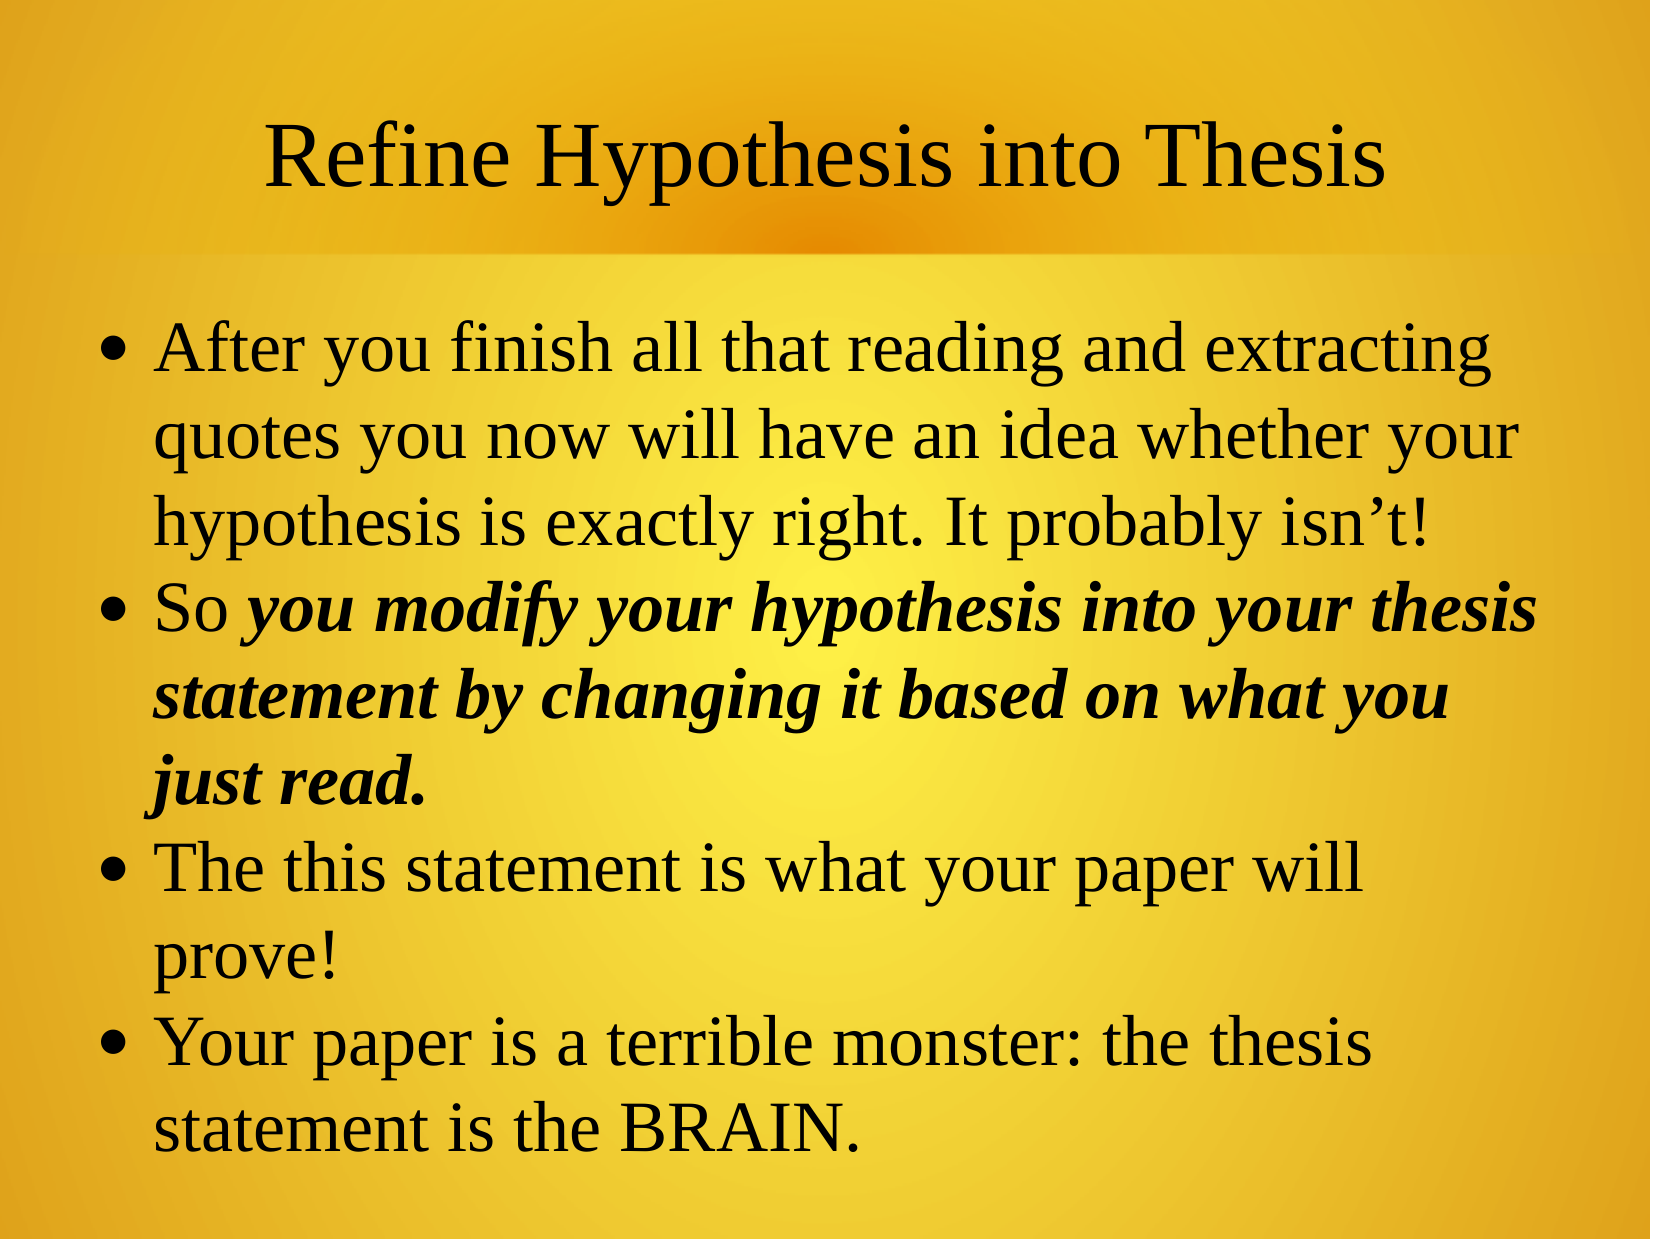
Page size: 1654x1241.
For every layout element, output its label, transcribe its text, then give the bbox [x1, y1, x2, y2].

text_box Refine Hypothesis into Thesis [82, 47, 1571, 252]
text_box After you finish all that reading and extracting quotes you now will have an idea whether your hypothesis is exactly right. It probably isn’t! So you modify your hypothesis into your thesis statement by changing it based on what you just read. The this statement is what your paper will prove! Your paper is a terrible monster: the thesis statement is the BRAIN. [82, 299, 1571, 1019]
picture [0, 0, 1650, 1239]
